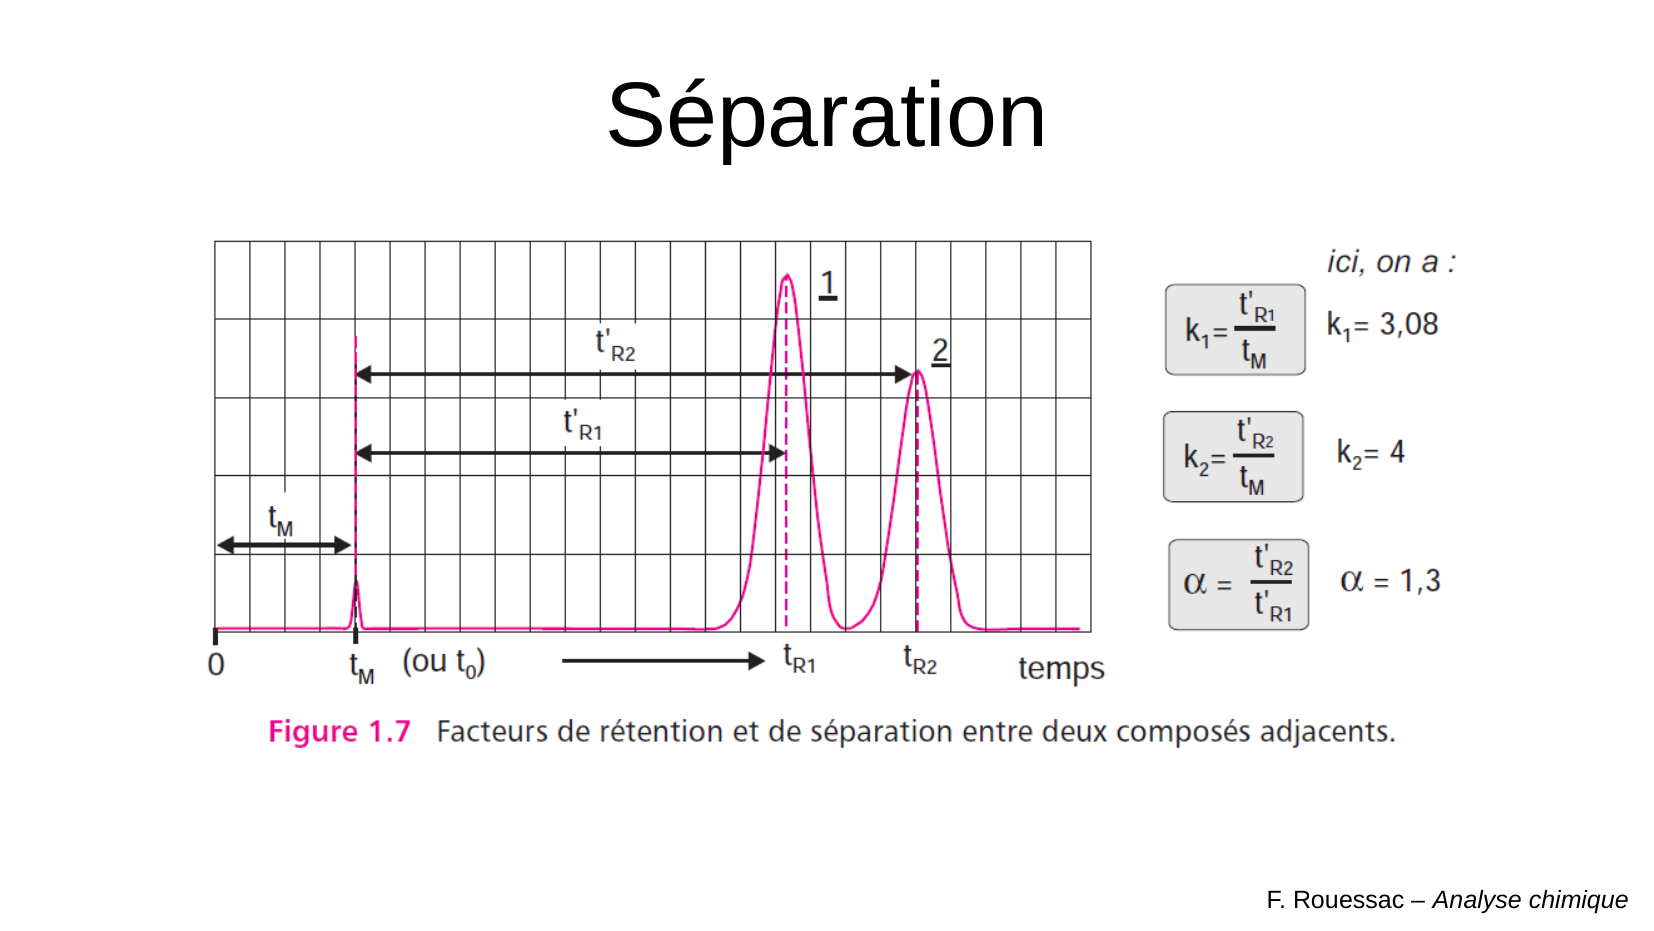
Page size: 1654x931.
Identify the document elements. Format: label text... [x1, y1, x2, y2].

text_box F. Rouessac – Analyse chimique [1251, 878, 1654, 922]
title Séparation [82, 37, 1571, 193]
picture [128, 182, 1536, 753]
